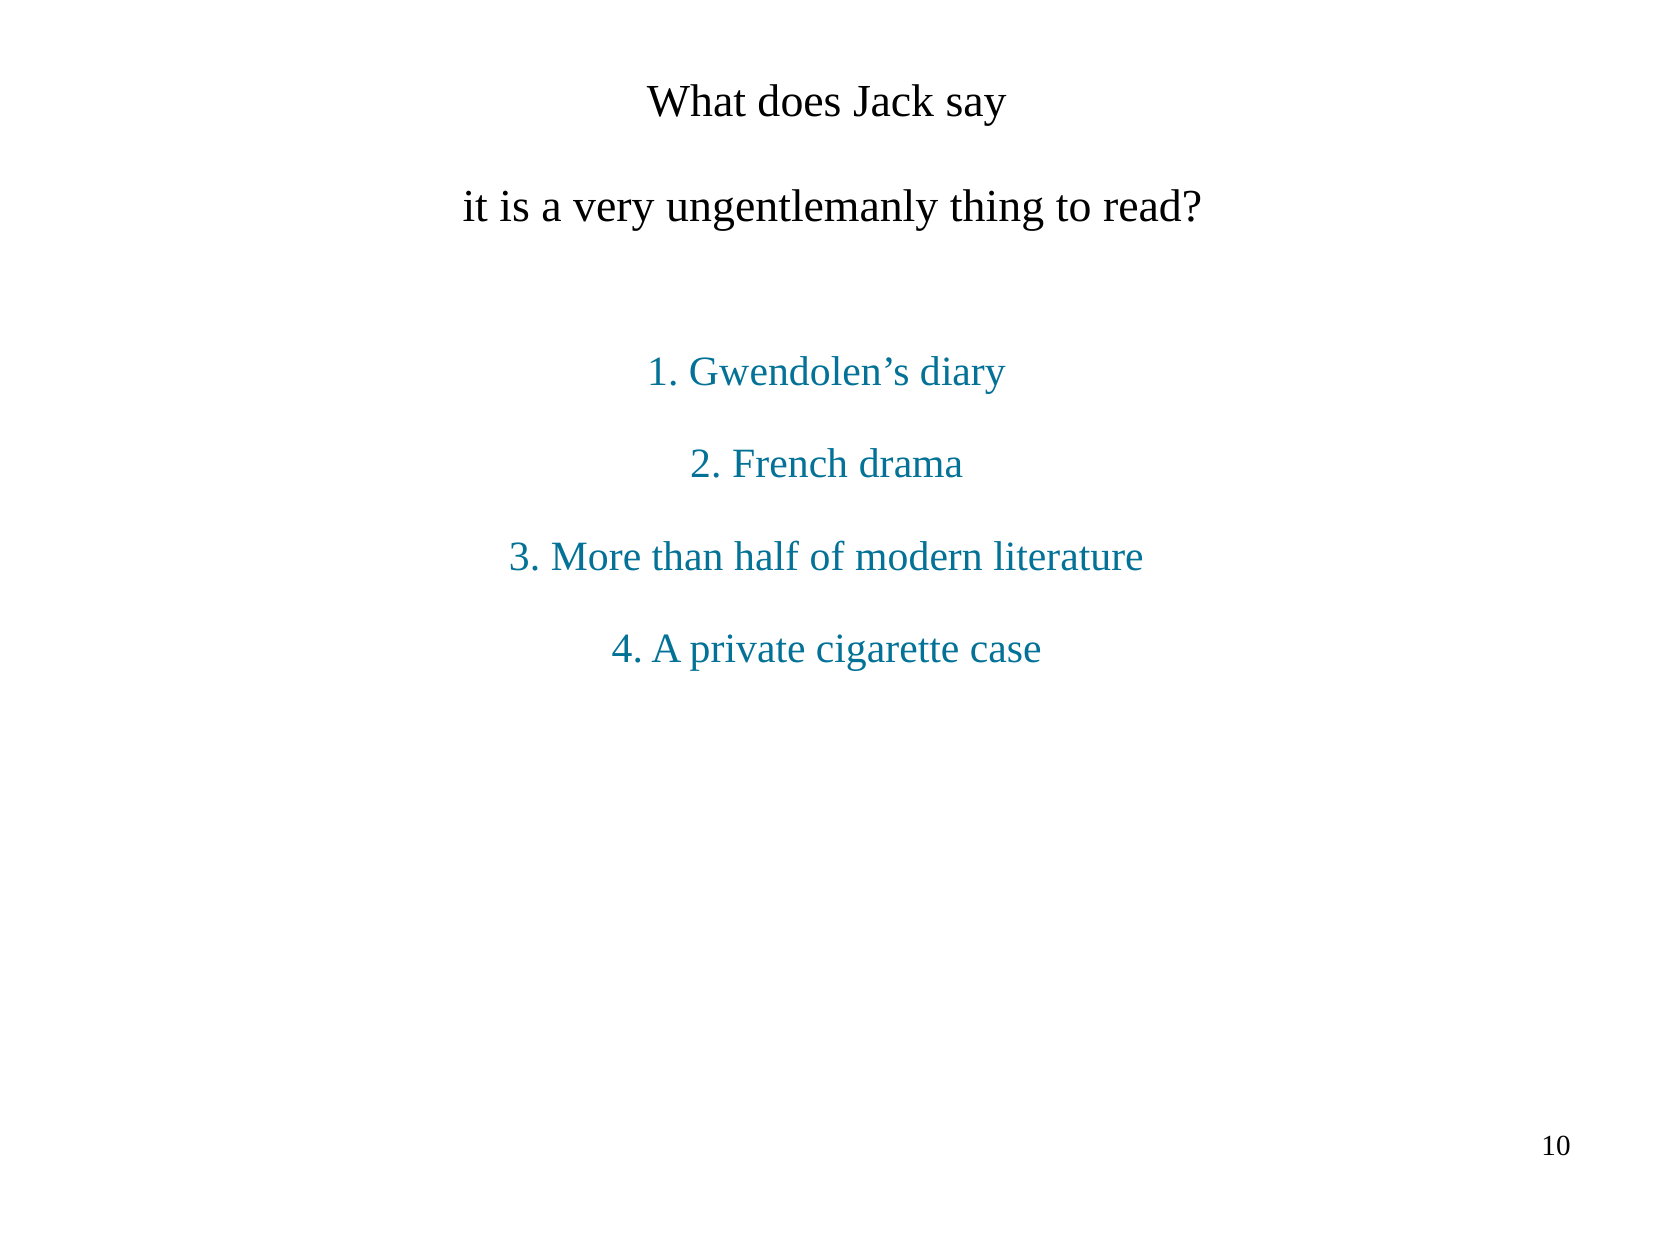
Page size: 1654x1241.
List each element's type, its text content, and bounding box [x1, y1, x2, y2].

title What does Jack say it is a very ungentlemanly thing to read? [82, 49, 1571, 257]
list 1. Gwendolen’s diary 2. French drama 3. More than half of modern literature 4. A private cigarette case [114, 302, 1539, 1033]
